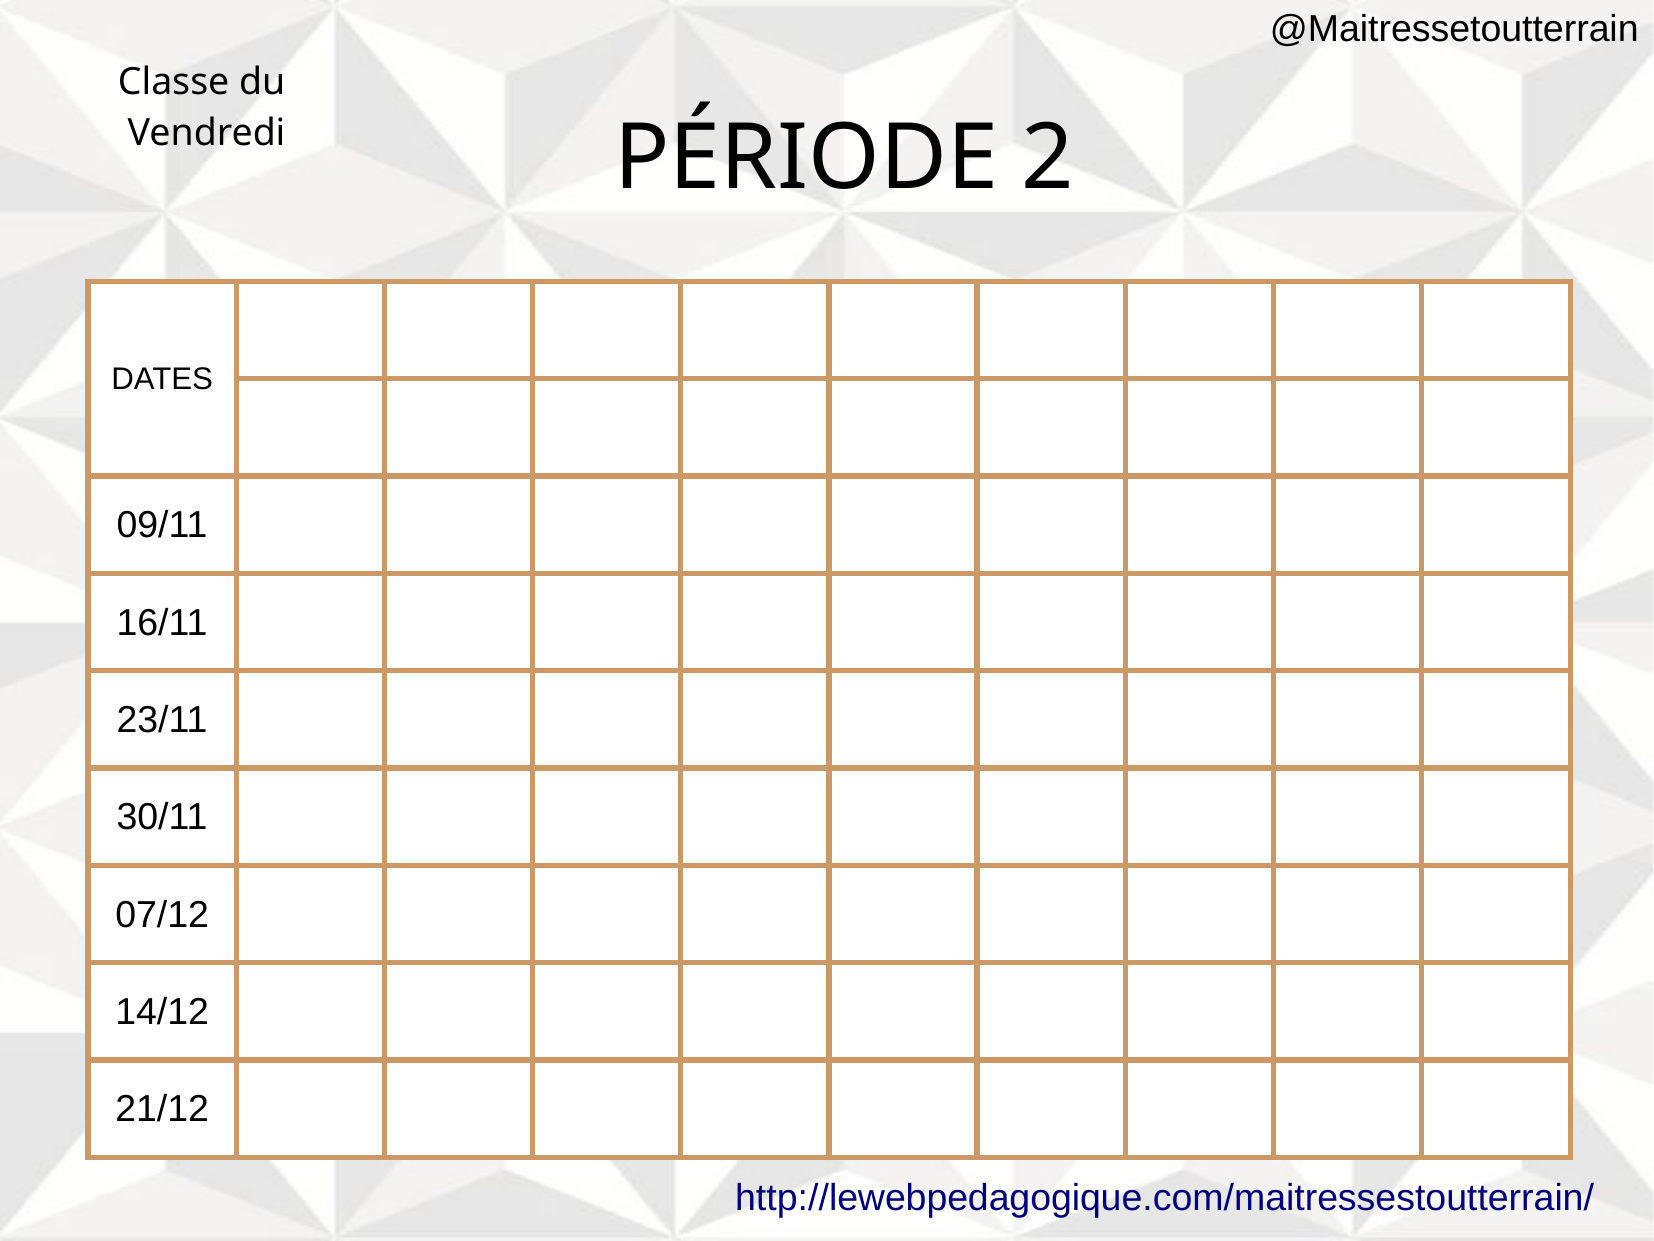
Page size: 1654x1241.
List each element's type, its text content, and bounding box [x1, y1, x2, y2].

table_cell [387, 479, 530, 571]
table_cell [239, 868, 382, 960]
table_cell [239, 771, 382, 863]
table_cell [1128, 673, 1271, 765]
table_cell [1128, 771, 1271, 863]
table_cell [980, 868, 1123, 960]
table_cell [832, 868, 974, 960]
table_cell [535, 1063, 678, 1155]
table_header DATES [91, 284, 234, 473]
table_cell [239, 673, 382, 765]
table_cell [683, 576, 826, 668]
table_cell [683, 771, 826, 863]
table_cell [1276, 1063, 1419, 1155]
table_header [1276, 284, 1419, 376]
table_cell 09/11 [91, 479, 234, 571]
table_cell [683, 673, 826, 765]
table_cell 16/11 [91, 576, 234, 668]
table_cell [980, 771, 1123, 863]
table_cell [1128, 381, 1271, 473]
table_header [535, 284, 678, 376]
table_cell [980, 479, 1123, 571]
table_cell [239, 965, 382, 1057]
table_cell 07/12 [91, 868, 234, 960]
table_cell [535, 868, 678, 960]
table_cell [535, 965, 678, 1057]
table_cell [1424, 479, 1568, 571]
table_cell [980, 576, 1123, 668]
table_cell [980, 673, 1123, 765]
table_cell [980, 381, 1123, 473]
table_cell [1424, 771, 1568, 863]
table_cell [1276, 965, 1419, 1057]
table_cell [1276, 381, 1419, 473]
table_cell [1128, 479, 1271, 571]
table_cell [832, 479, 974, 571]
table_cell [832, 965, 974, 1057]
table_cell [832, 381, 974, 473]
table_cell [387, 1063, 530, 1155]
table_cell [387, 868, 530, 960]
table_cell [387, 771, 530, 863]
table_cell [1128, 965, 1271, 1057]
table_cell [1128, 576, 1271, 668]
table_cell [832, 673, 974, 765]
table_cell [387, 965, 530, 1057]
table_cell [980, 1063, 1123, 1155]
table_cell [1424, 1063, 1568, 1155]
table_cell [1276, 771, 1419, 863]
table_cell [1424, 965, 1568, 1057]
table_cell [535, 771, 678, 863]
table_cell [239, 479, 382, 571]
table_cell [683, 965, 826, 1057]
table_cell [387, 381, 530, 473]
table_cell [980, 965, 1123, 1057]
table_cell [832, 576, 974, 668]
table_cell [1424, 868, 1568, 960]
table_cell [535, 576, 678, 668]
table_cell [683, 479, 826, 571]
table_cell [1276, 576, 1419, 668]
table_cell 14/12 [91, 965, 234, 1057]
table_header [1424, 284, 1568, 376]
table_header [387, 284, 530, 376]
table_cell [1424, 381, 1568, 473]
picture [0, 0, 1654, 1241]
table_header [832, 284, 974, 376]
table_cell [535, 381, 678, 473]
table_cell [1276, 868, 1419, 960]
table_cell [1276, 673, 1419, 765]
table_cell [535, 479, 678, 571]
table_cell 30/11 [91, 771, 234, 863]
table_cell [239, 1063, 382, 1155]
title PÉRIODE 2 [590, 49, 1099, 257]
table_cell [1424, 673, 1568, 765]
table_header [980, 284, 1123, 376]
table_cell [239, 381, 382, 473]
table_cell [683, 381, 826, 473]
table_cell [1128, 1063, 1271, 1155]
table_cell [239, 576, 382, 668]
table_cell [387, 576, 530, 668]
table_cell 21/12 [91, 1063, 234, 1155]
table_cell [683, 868, 826, 960]
text_box @Maitressetoutterrain [1181, 0, 1654, 57]
table_cell [1128, 868, 1271, 960]
table_header [1128, 284, 1271, 376]
table_header [239, 284, 382, 376]
table_cell 23/11 [91, 673, 234, 765]
table_cell [1424, 576, 1568, 668]
table_cell [832, 771, 974, 863]
text_box Classe du Vendredi [59, 47, 355, 157]
table_cell [535, 673, 678, 765]
text_box http://lewebpedagogique.com/maitressestoutterrain/ [720, 1169, 1630, 1241]
table_header [683, 284, 826, 376]
table_cell [1276, 479, 1419, 571]
table_cell [832, 1063, 974, 1155]
table_cell [683, 1063, 826, 1155]
table_cell [387, 673, 530, 765]
